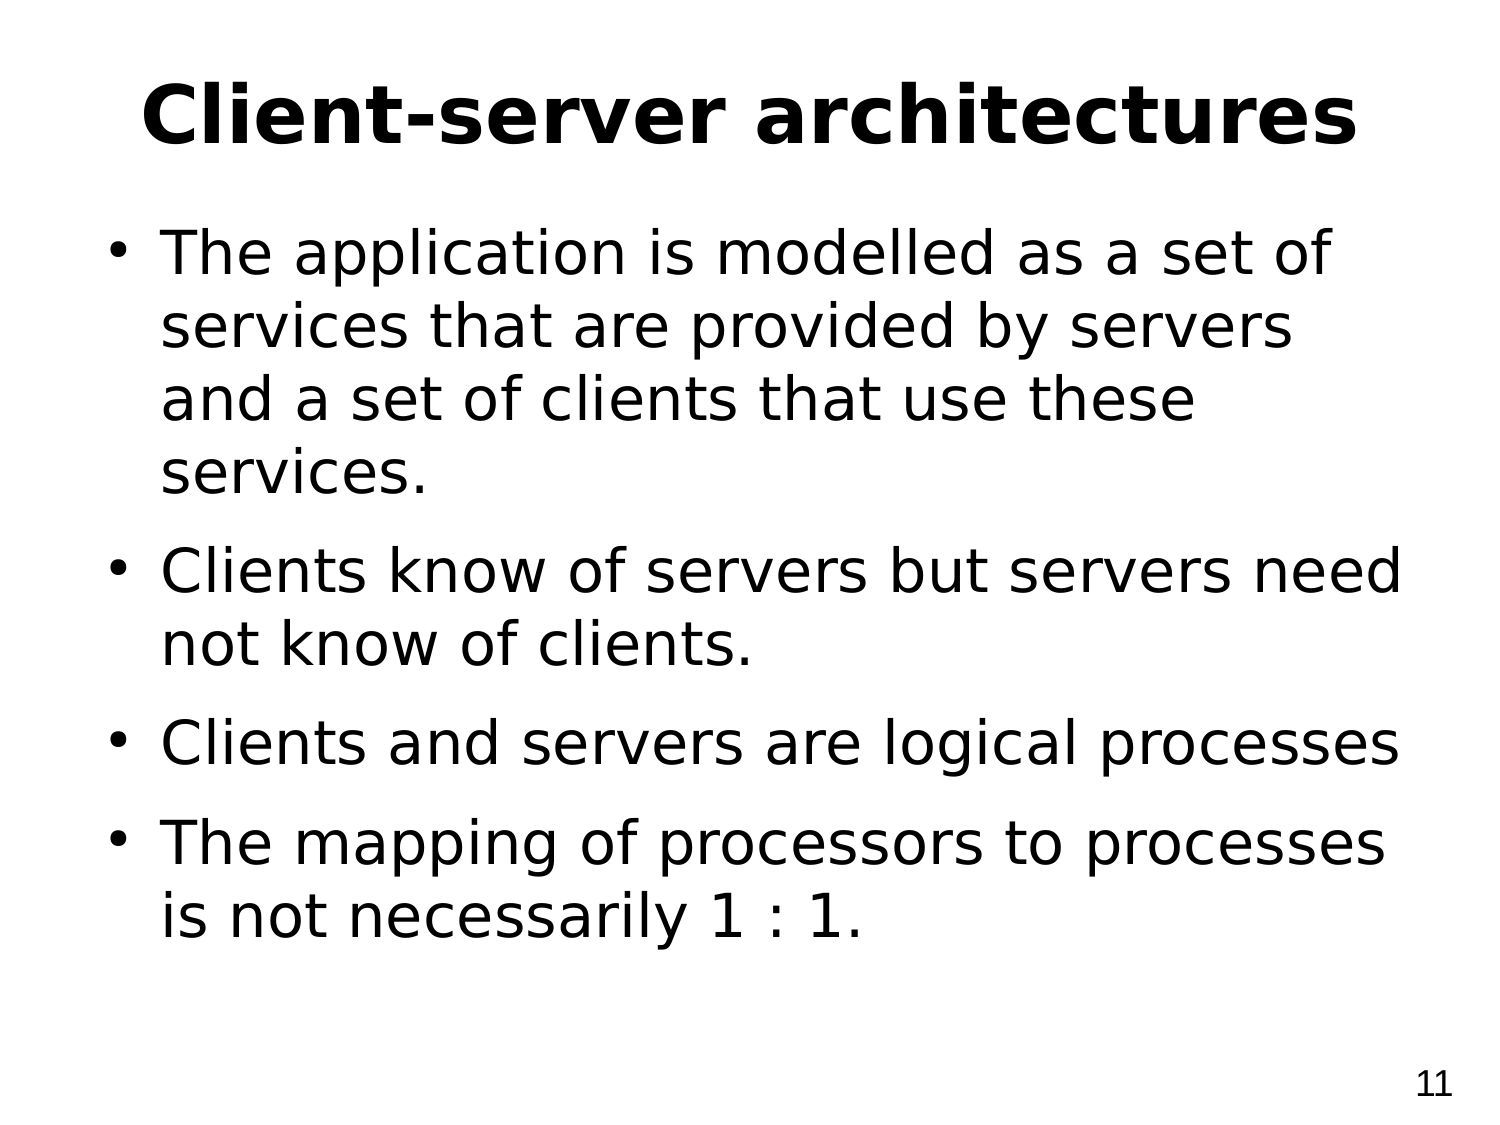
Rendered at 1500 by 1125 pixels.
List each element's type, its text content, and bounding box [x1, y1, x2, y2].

list The application is modelled as a set of services that are provided by servers and a set of clients that use these services. Clients know of servers but servers need not know of clients. Clients and servers are logical processes The mapping of processors to processes is not necessarily 1 : 1. [75, 206, 1425, 1093]
title Client-server architectures [75, 44, 1425, 177]
